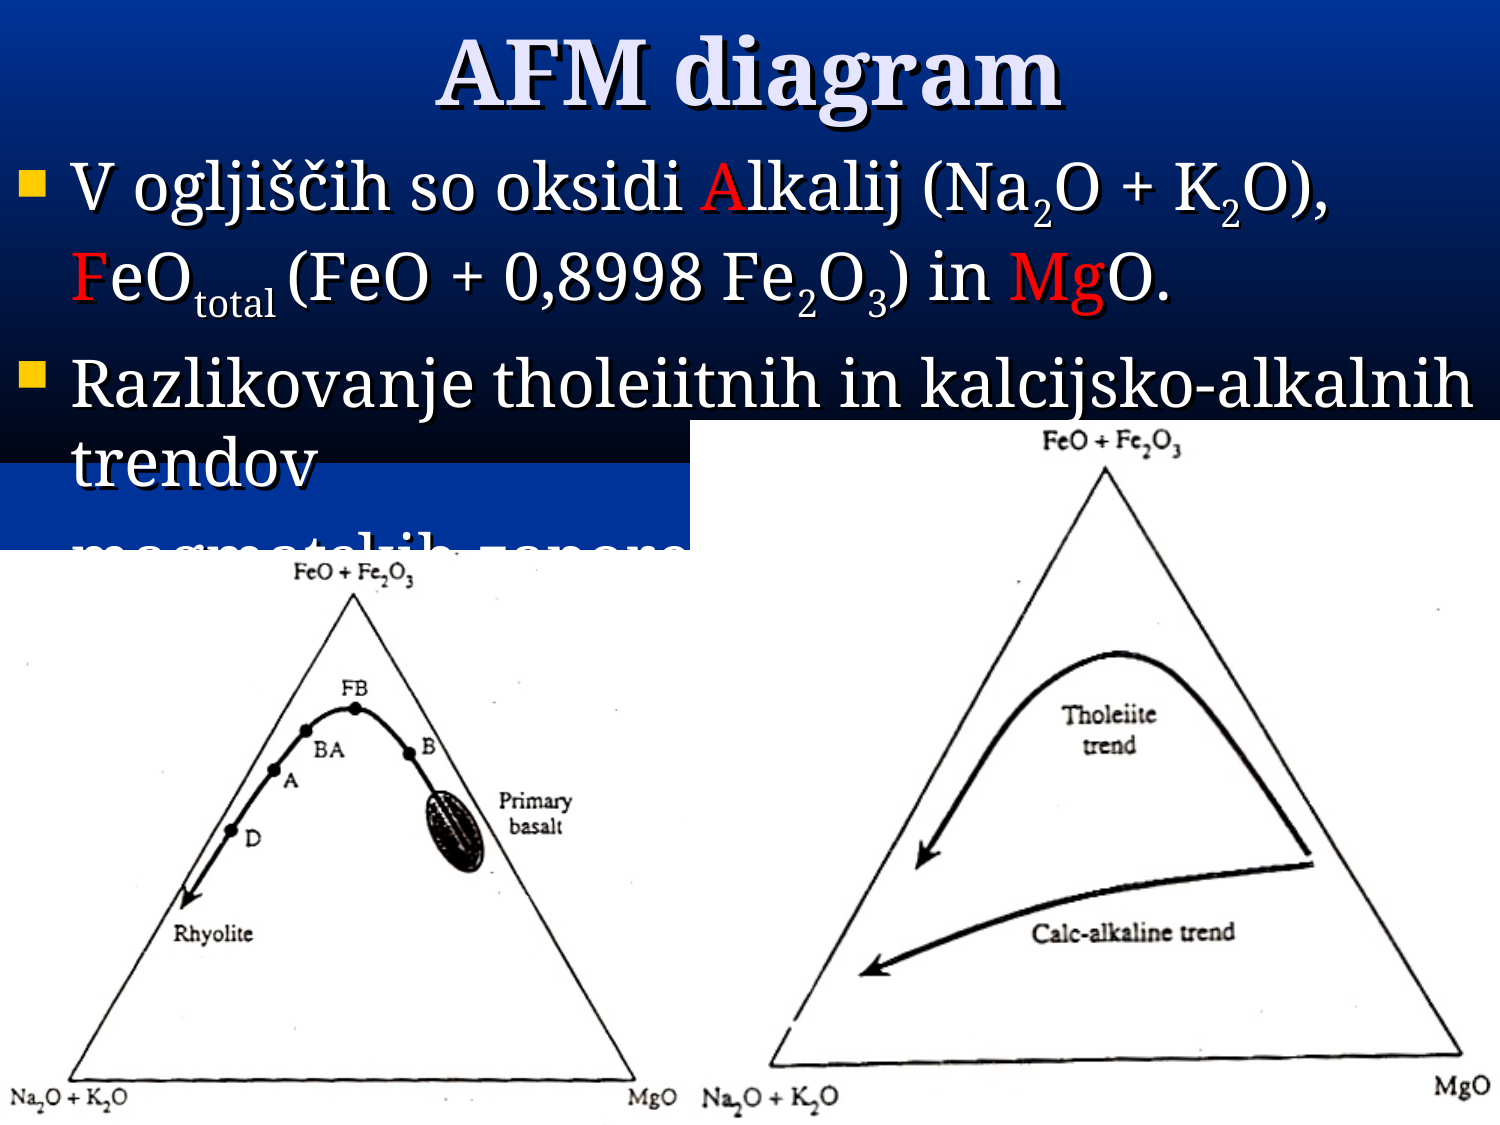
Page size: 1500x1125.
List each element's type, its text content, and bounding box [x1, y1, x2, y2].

title AFM diagram [75, 0, 1426, 137]
picture [0, 420, 1500, 1125]
list V ogljiščih so oksidi Alkalij (Na2O + K2O), FeOtotal (FeO + 0,8998 Fe2O3) in MgO. Razlikovanje tholeiitnih in kalcijsko-alkalnih trendov magmatskih zaporedij. [0, 137, 1500, 550]
